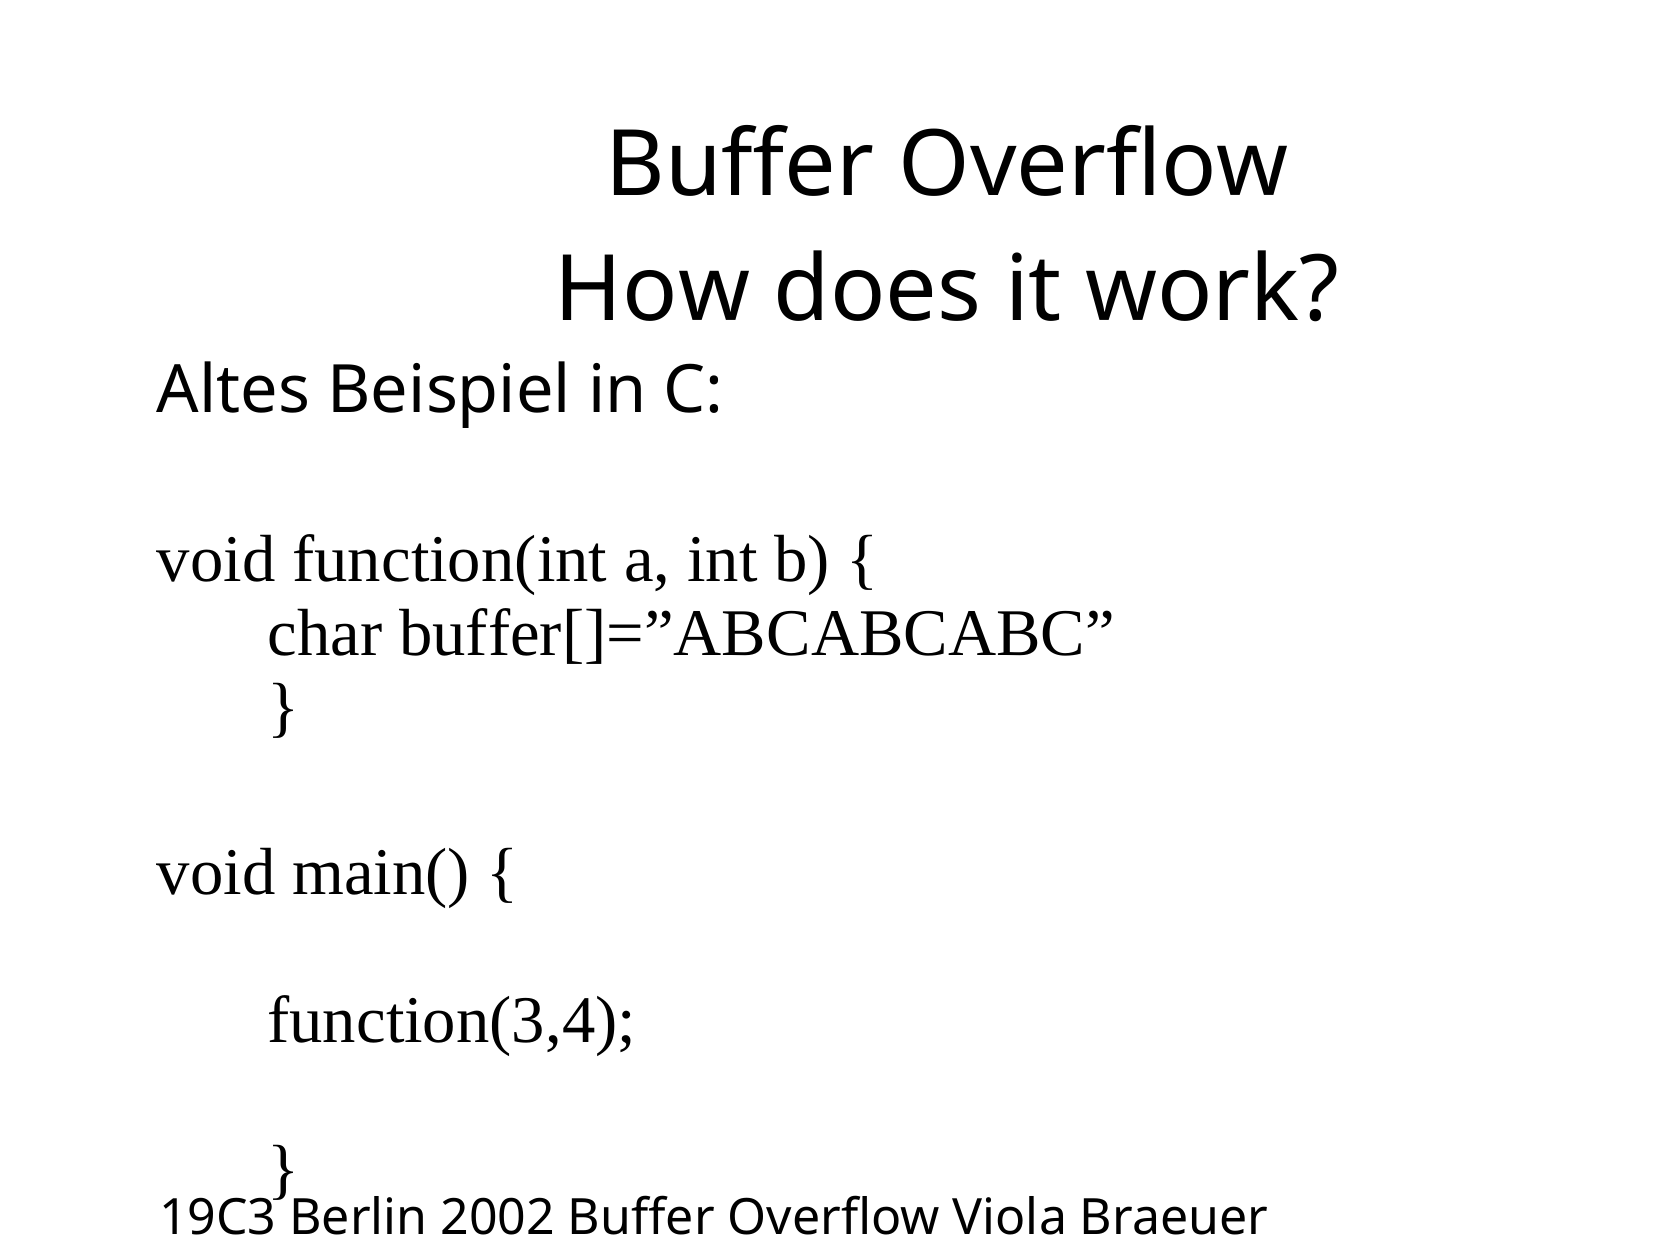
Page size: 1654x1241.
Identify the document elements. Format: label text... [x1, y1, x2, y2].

text_box Altes Beispiel in C: void function(int a, int b) { char buffer[]=”ABCABCABC” } void main() { function(3,4); } [121, 188, 1534, 1177]
text_box 19C3 Berlin 2002 Buffer Overflow Viola Braeuer [159, 1112, 1269, 1241]
text_box Buffer Overflow How does it work? [241, 0, 1654, 348]
